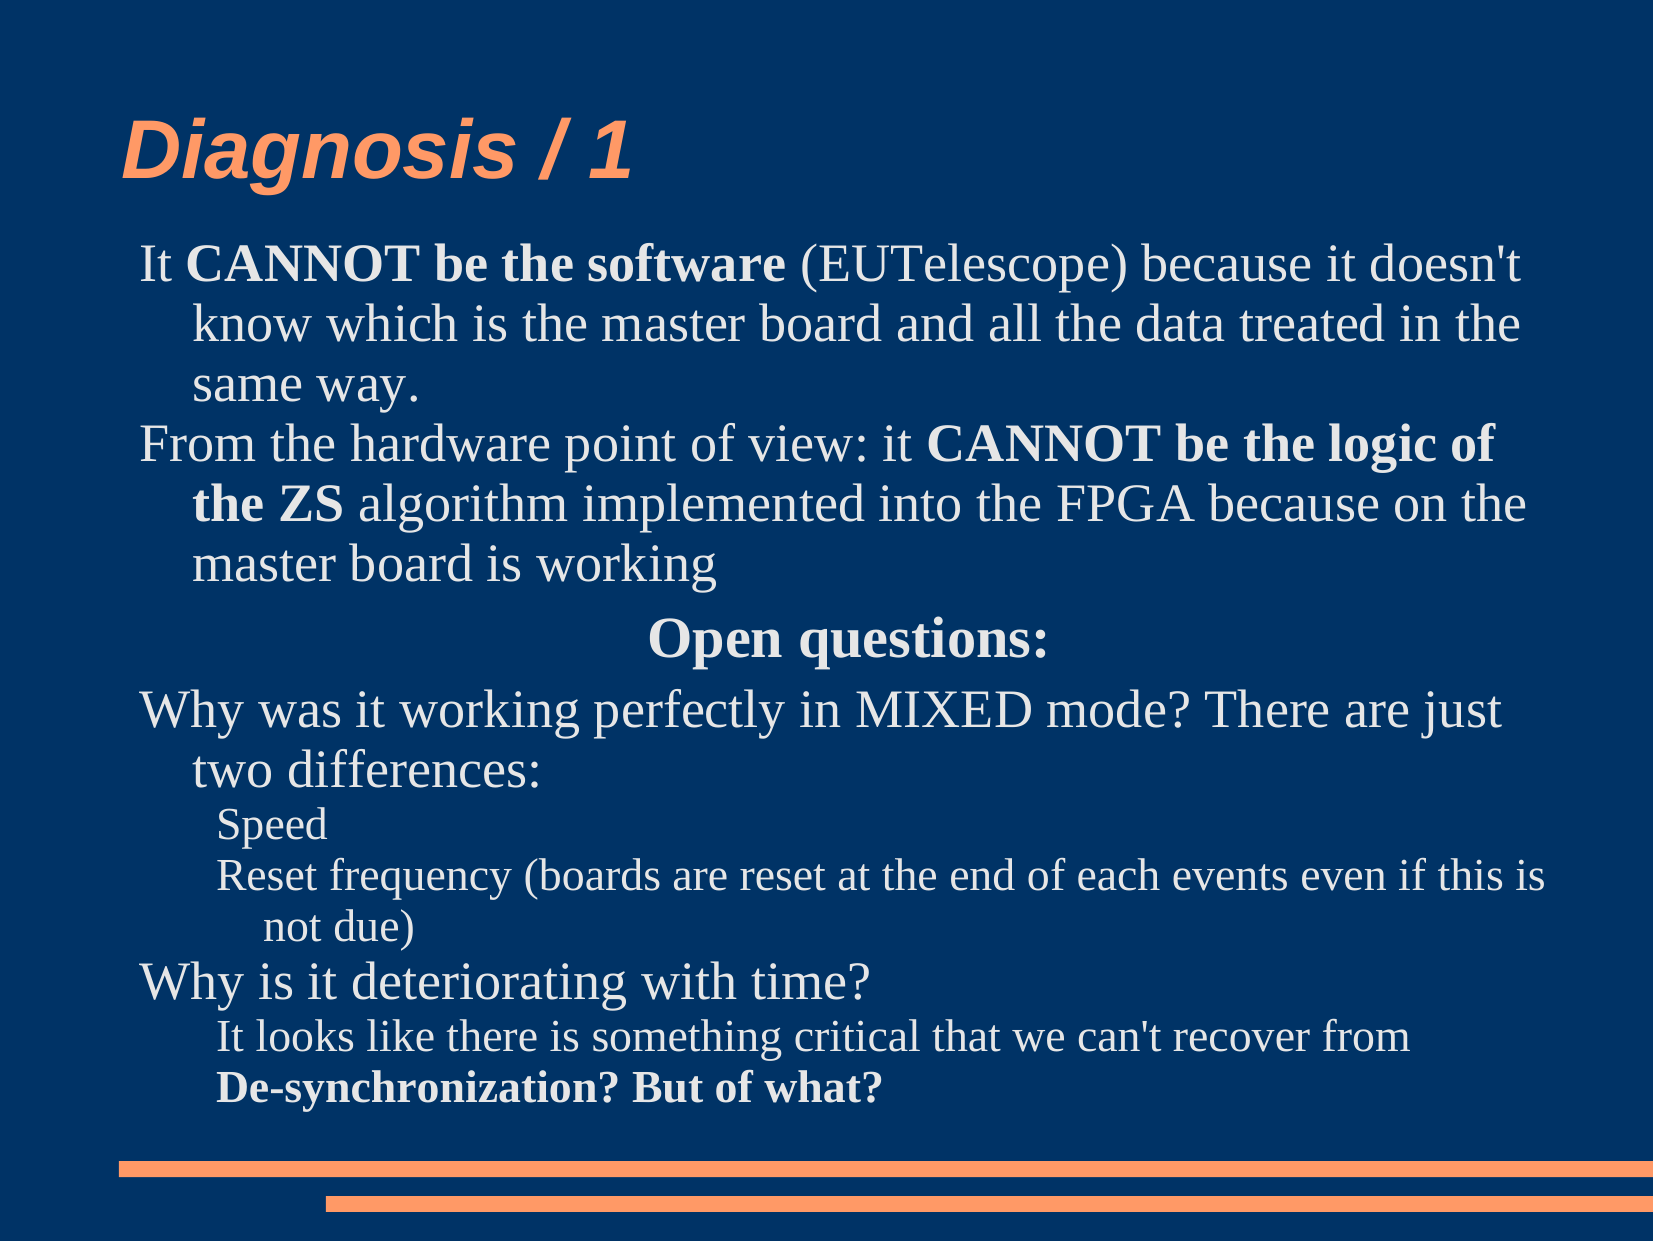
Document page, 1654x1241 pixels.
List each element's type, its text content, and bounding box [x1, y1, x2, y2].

list It CANNOT be the software (EUTelescope) because it doesn't know which is the master board and all the data treated in the same way. From the hardware point of view: it CANNOT be the logic of the ZS algorithm implemented into the FPGA because on the master board is working Open questions: Why was it working perfectly in MIXED mode? There are just two differences: Speed Reset frequency (boards are reset at the end of each events even if this is not due) Why is it deteriorating with time? It looks like there is something critical that we can't recover from De-synchronization? But of what? [121, 233, 1561, 1113]
title Diagnosis / 1 [121, 46, 1534, 233]
